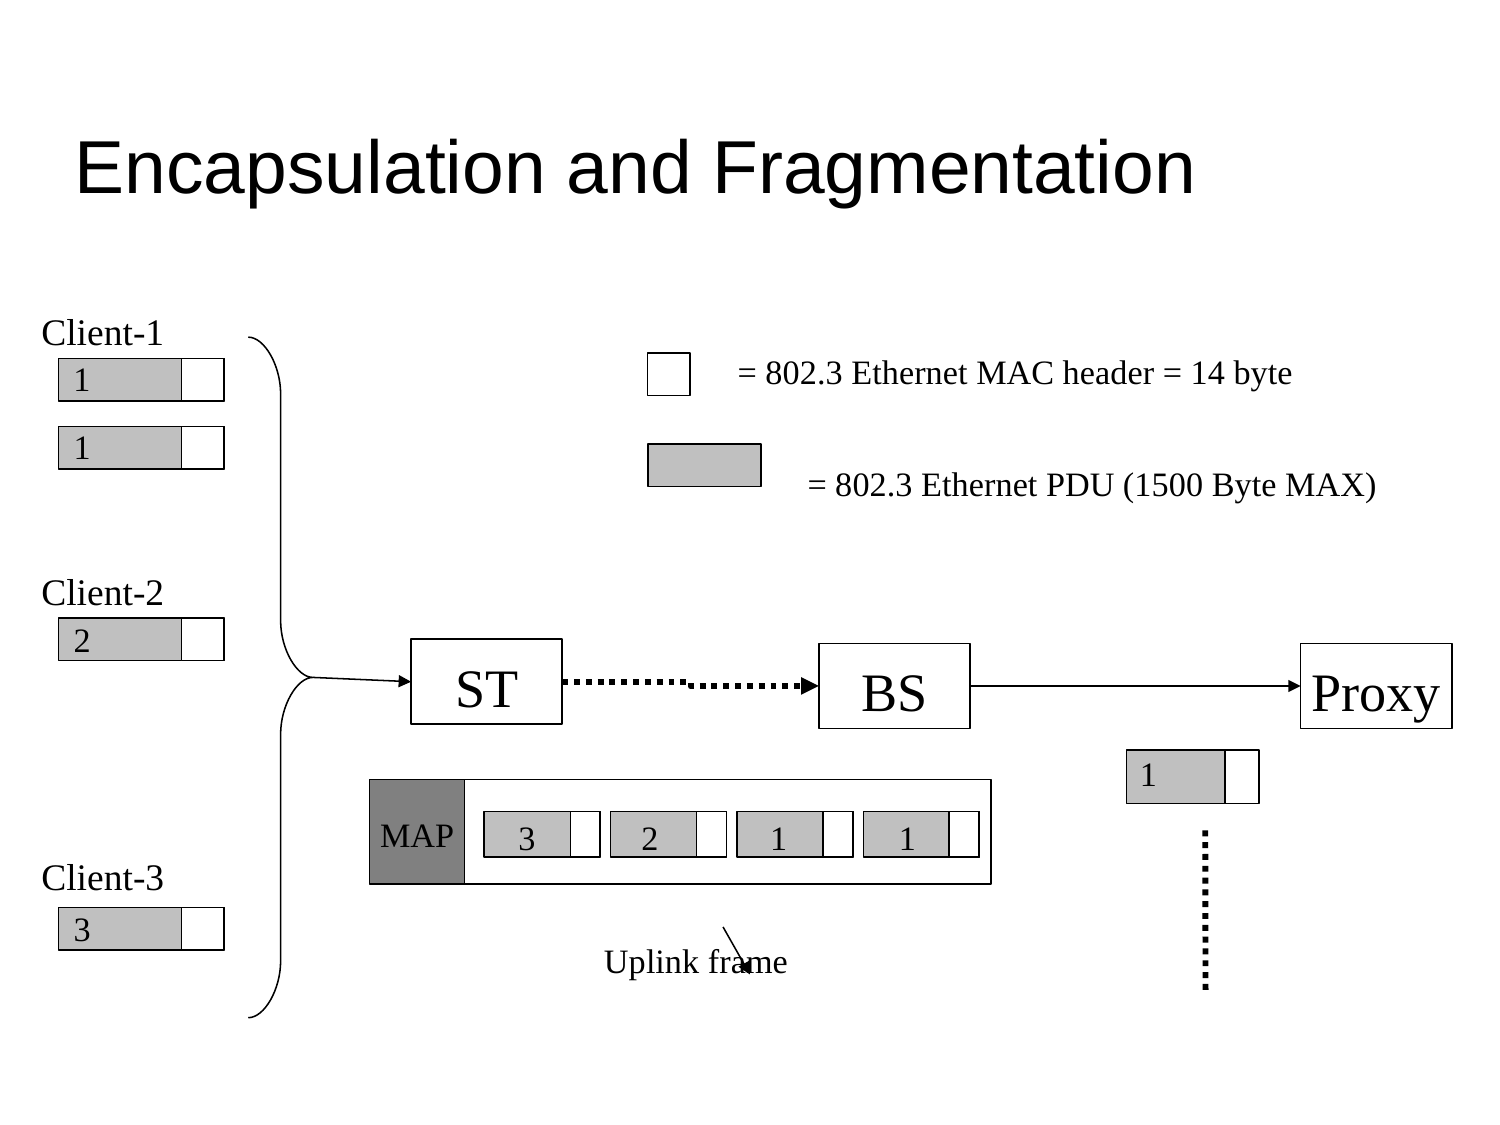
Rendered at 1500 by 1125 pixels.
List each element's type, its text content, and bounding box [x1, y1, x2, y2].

text_box [863, 811, 883, 857]
text_box [181, 358, 224, 401]
text_box [484, 811, 503, 857]
text_box [113, 618, 224, 661]
text_box [737, 811, 755, 857]
text_box [1171, 749, 1259, 804]
text_box ST [411, 639, 563, 725]
text_box Client-3 [26, 839, 215, 912]
text_box [802, 811, 853, 857]
text_box Uplink frame [589, 926, 858, 992]
text_box Client-1 [26, 294, 188, 367]
text_box 1 [58, 367, 181, 401]
text_box Client-2 [26, 554, 215, 627]
text_box [930, 811, 980, 857]
text_box Proxy [1300, 643, 1452, 729]
text_box 3 [503, 803, 550, 868]
text_box = 802.3 Ethernet MAC header = 14 byte [723, 337, 1393, 402]
text_box 2 [58, 605, 113, 670]
text_box [105, 426, 224, 470]
text_box [550, 811, 601, 857]
title Encapsulation and Fragmentation [74, 81, 1420, 208]
text_box [113, 907, 224, 950]
text_box [647, 353, 691, 396]
text_box [648, 444, 761, 487]
text_box 1 [58, 412, 105, 477]
text_box 2 [626, 803, 673, 868]
text_box 3 [58, 894, 113, 959]
text_box = 802.3 Ethernet PDU (1500 Byte MAX)‏ [792, 428, 1463, 493]
text_box 1 [883, 803, 930, 868]
text_box BS [818, 643, 970, 729]
text_box [673, 811, 727, 857]
text_box [610, 811, 626, 857]
text_box 1 [755, 803, 802, 868]
text_box 1 [1124, 739, 1171, 804]
text_box MAP [369, 779, 465, 884]
